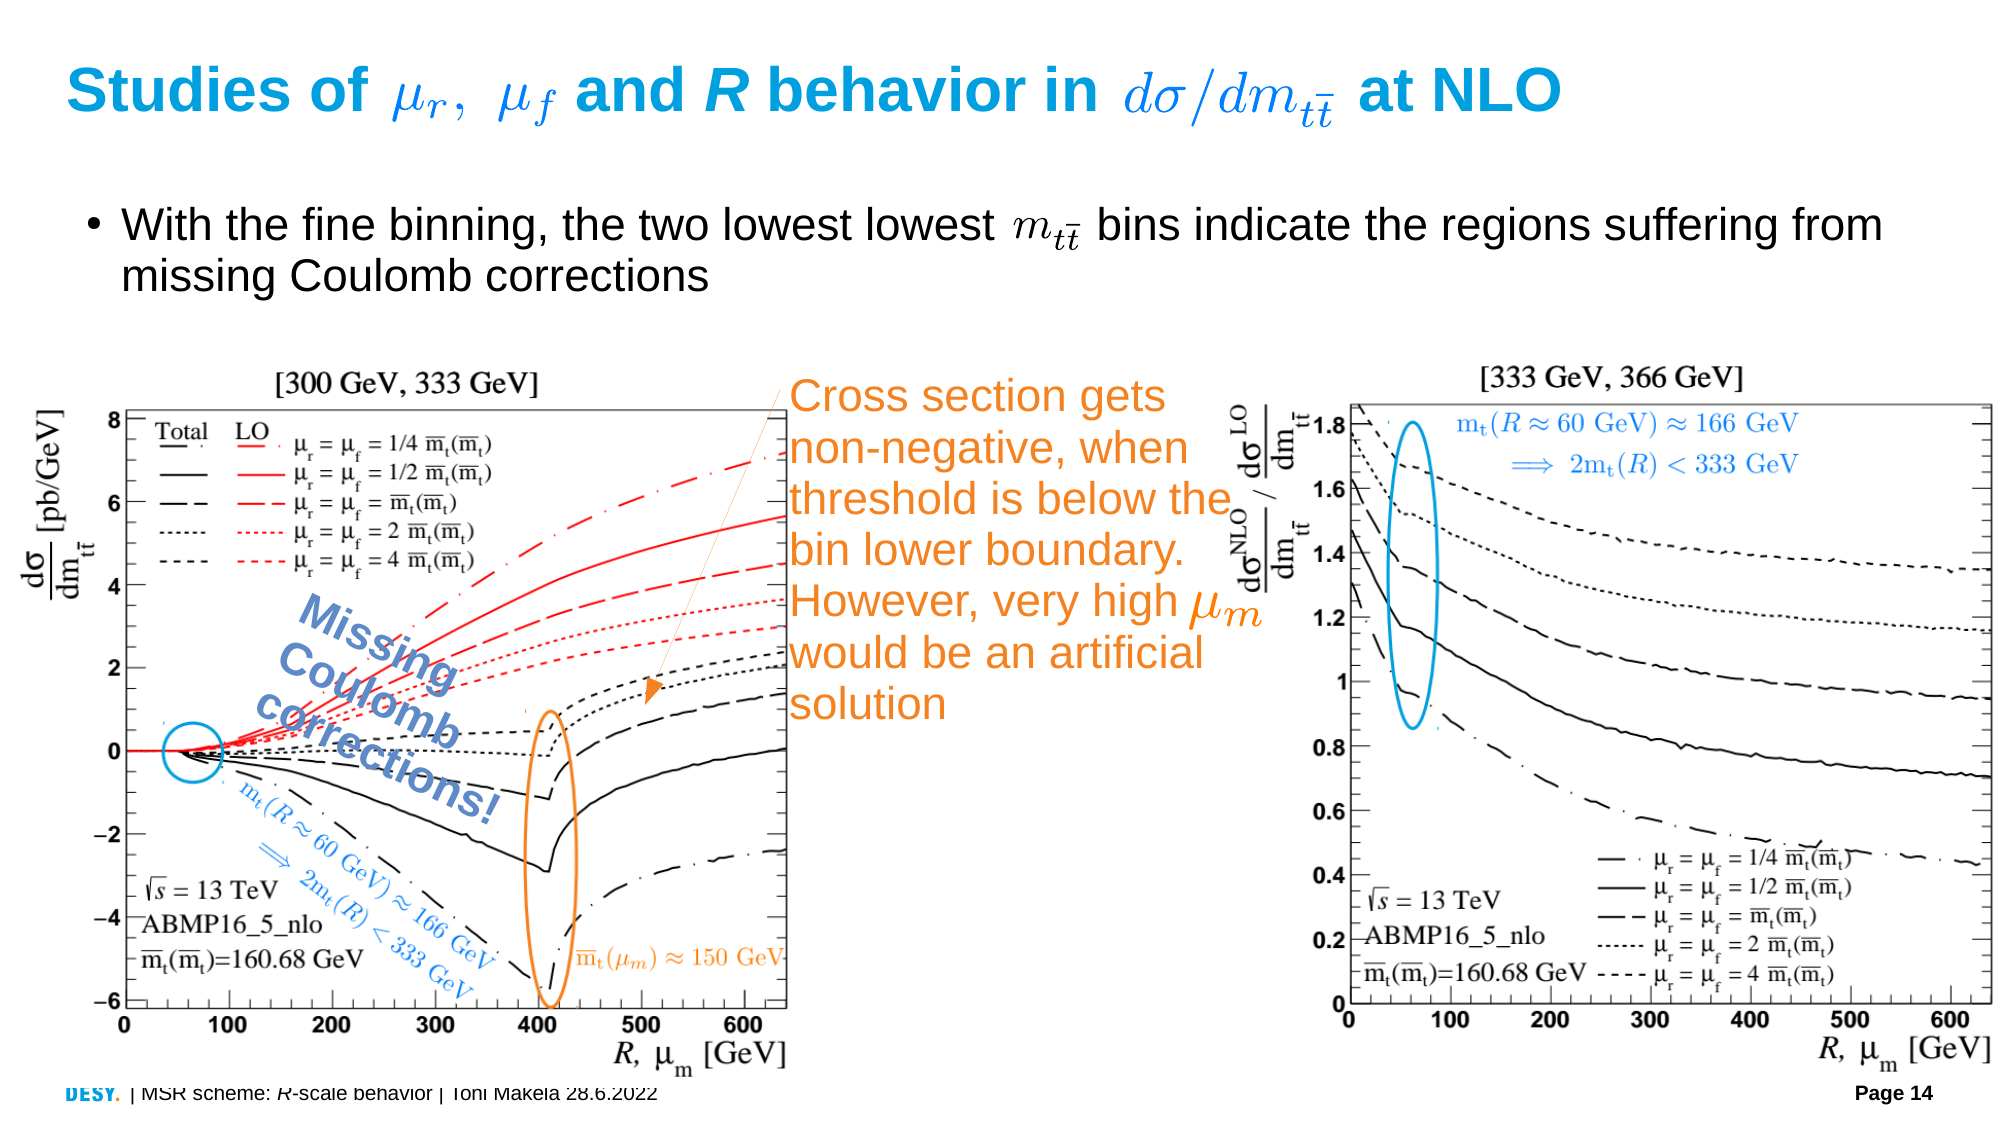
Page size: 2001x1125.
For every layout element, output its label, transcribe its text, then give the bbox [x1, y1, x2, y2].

picture [1220, 353, 2000, 1084]
text_box With the fine binning, the two lowest lowest bins indicate the regions suffering from missing Coulomb corrections [71, 191, 1936, 361]
footer | MSR scheme: R-scale behavior | Toni Mäkelä 28.6.2022 [129, 1079, 1762, 1111]
text_box [1189, 591, 1262, 631]
text_box [392, 83, 557, 127]
picture [15, 358, 796, 1089]
text_box [1125, 68, 1334, 128]
text_box Missing Coulomb corrections! [225, 570, 597, 876]
text_box Cross section gets non-negative, when threshold is below the bin lower boundary. However, very high would be an artificial solution [774, 363, 1300, 737]
title Studies of and R behavior in at NLO [66, 57, 1933, 132]
text_box [1013, 217, 1081, 251]
